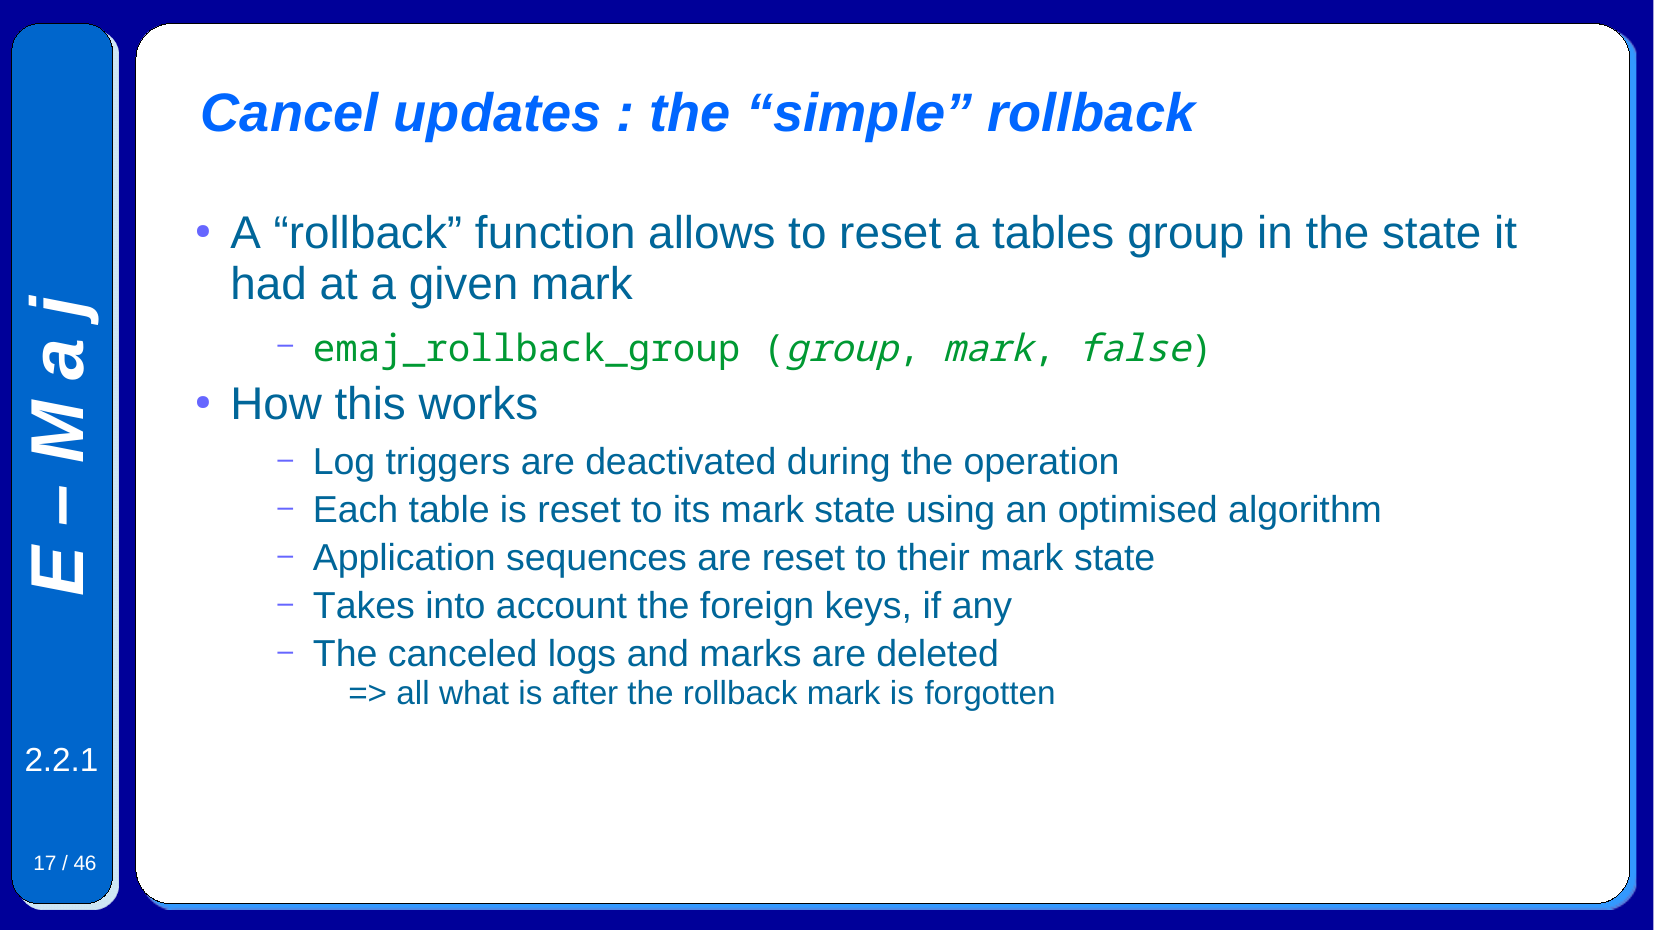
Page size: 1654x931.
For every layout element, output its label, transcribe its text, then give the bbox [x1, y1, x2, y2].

list A “rollback” function allows to reset a tables group in the state it had at a given mark emaj_rollback_group (group, mark, false) How this works Log triggers are deactivated during the operation Each table is reset to its mark state using an optimised algorithm Application sequences are reset to their mark state Takes into account the foreign keys, if any The canceled logs and marks are deleted => all what is after the rollback mark is forgotten [177, 206, 1587, 827]
title Cancel updates : the “simple” rollback [200, 34, 1575, 191]
